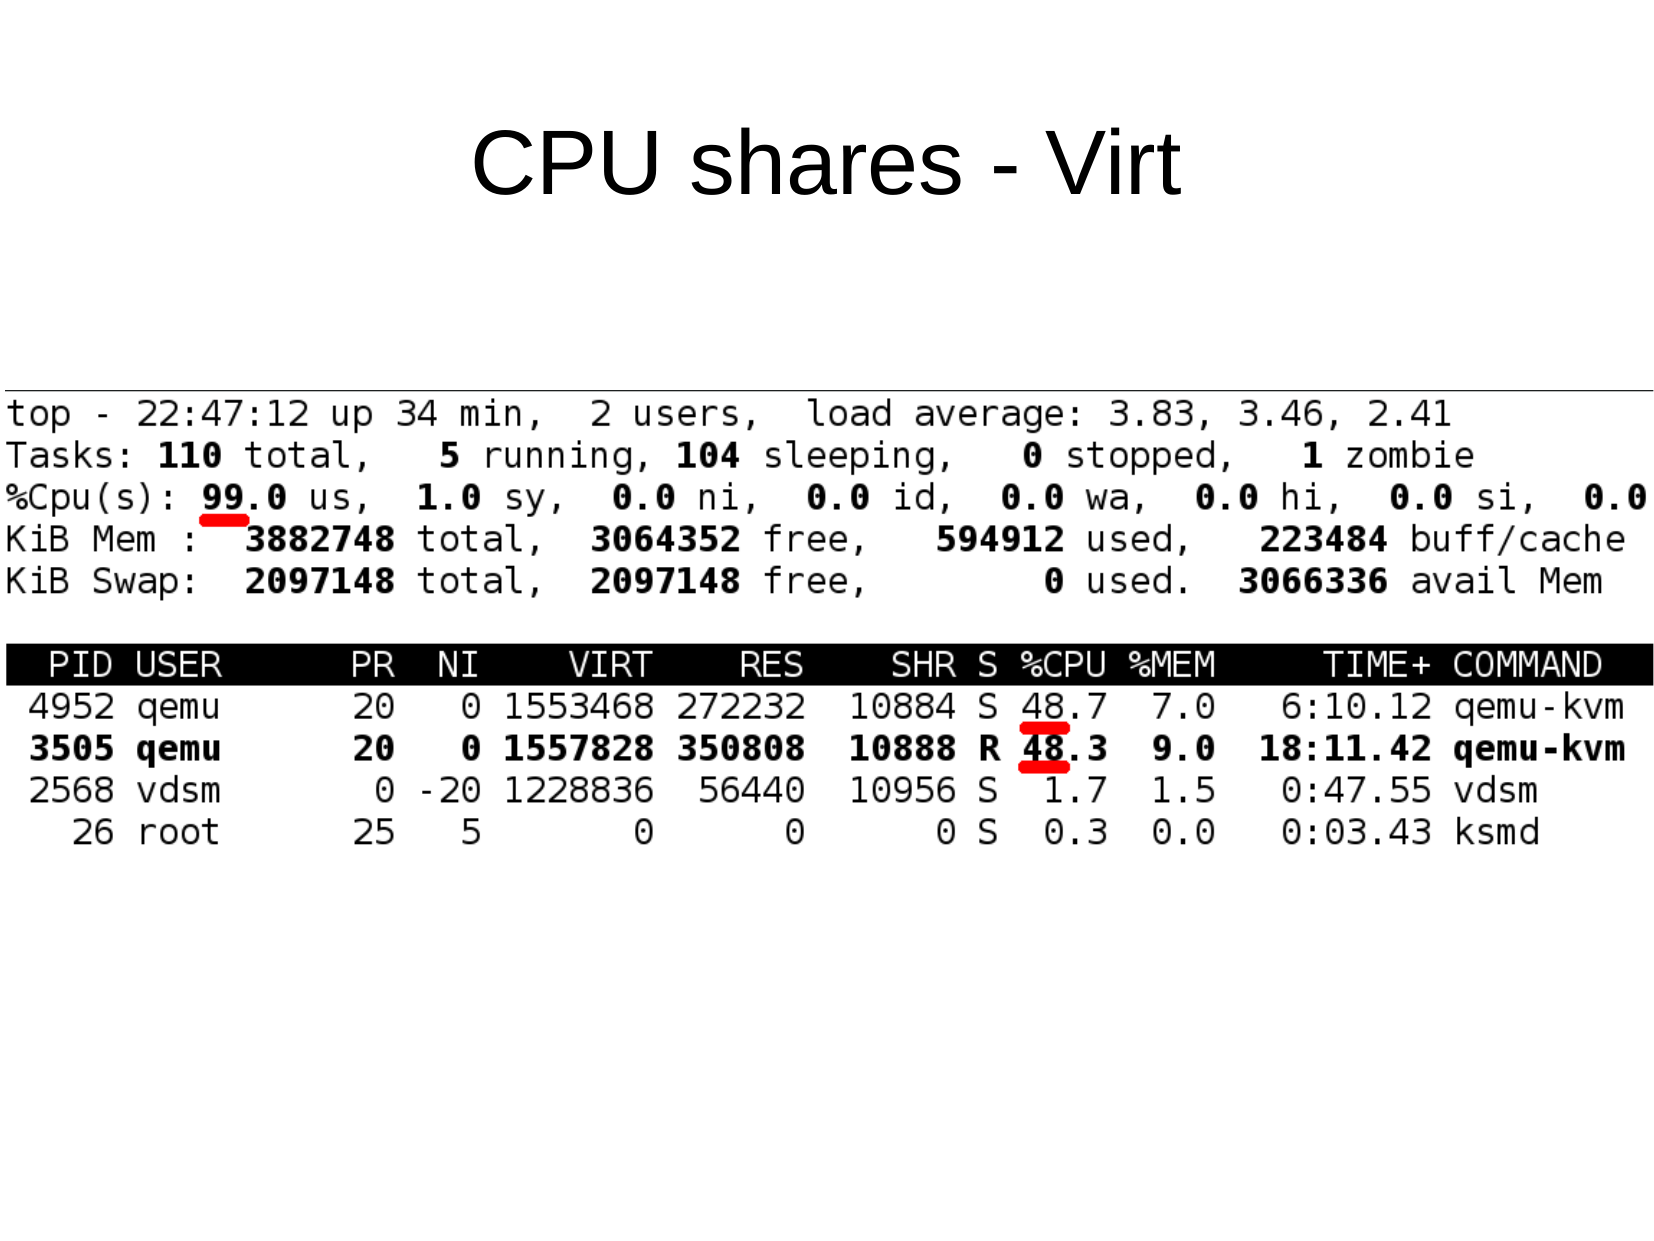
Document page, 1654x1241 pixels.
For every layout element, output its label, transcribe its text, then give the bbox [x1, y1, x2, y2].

title CPU shares - Virt [82, 87, 1571, 239]
picture [5, 390, 1654, 856]
